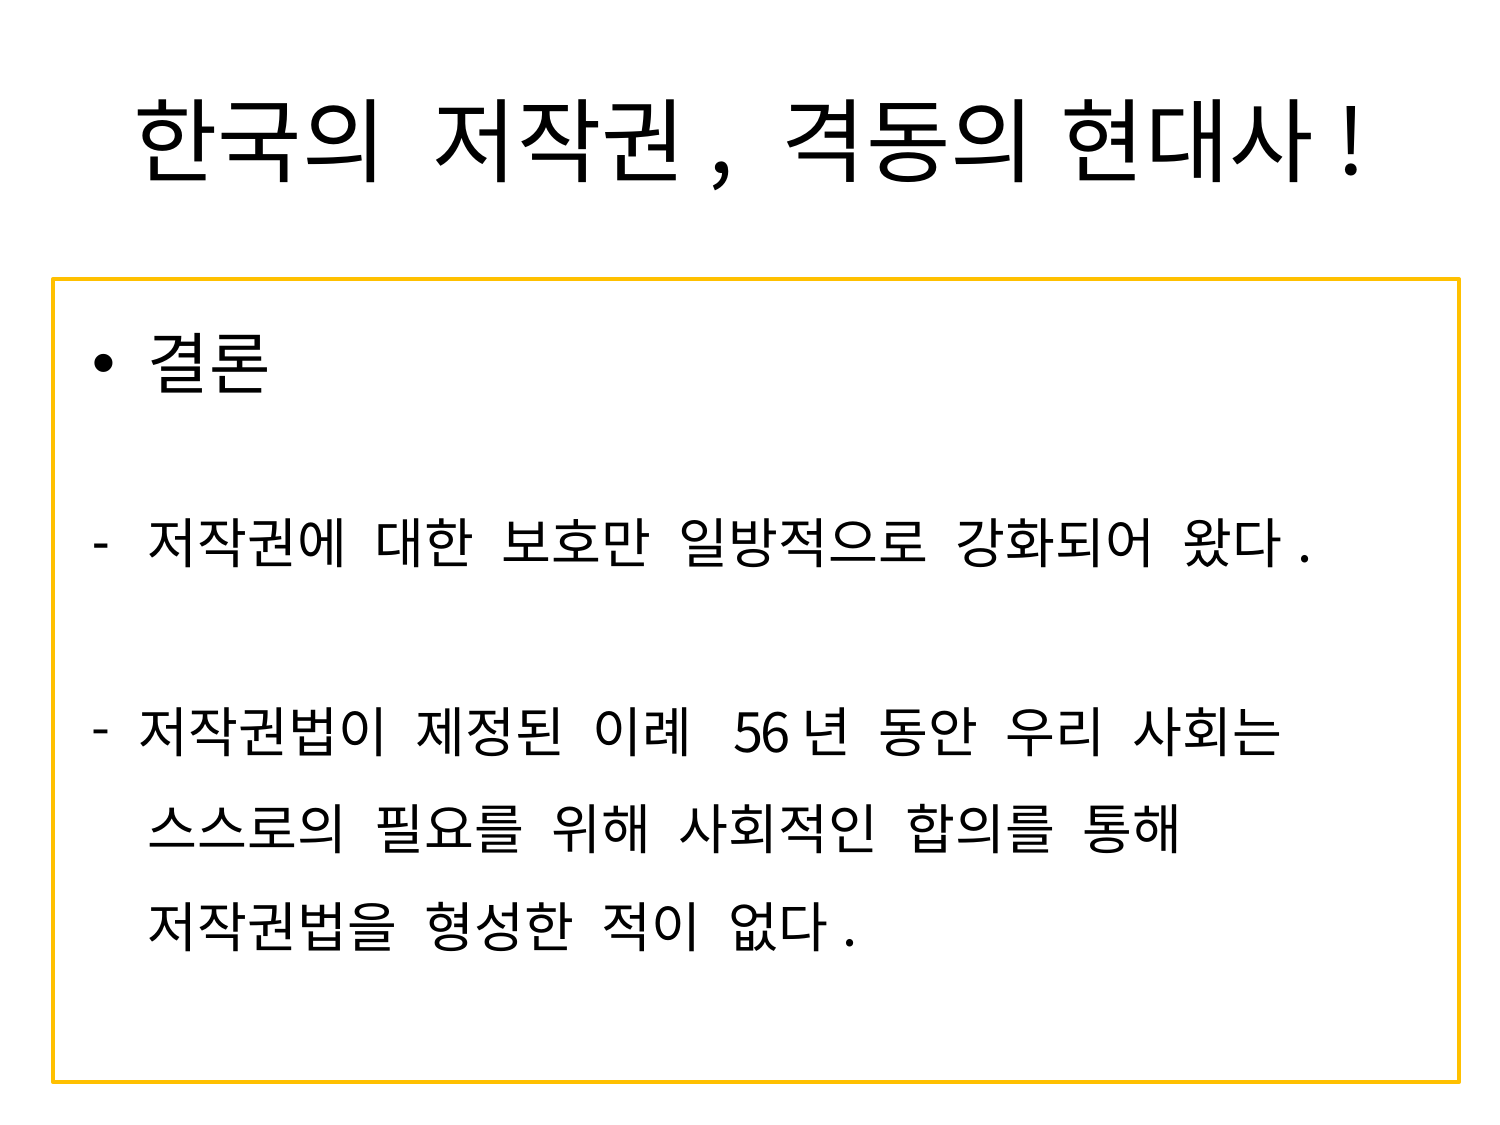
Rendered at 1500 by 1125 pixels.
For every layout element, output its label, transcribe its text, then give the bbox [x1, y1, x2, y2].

title 한국의 저작권, 격동의 현대사! [75, 45, 1425, 233]
list 결론 저작권에 대한 보호만 일방적으로 강화되어 왔다. - 저작권법이 제정된 이례 56년 동안 우리 사회는 스스로의 필요를 위해 사회적인 합의를 통해 저작권법을 형성한 적이 없다. [76, 314, 1427, 1057]
